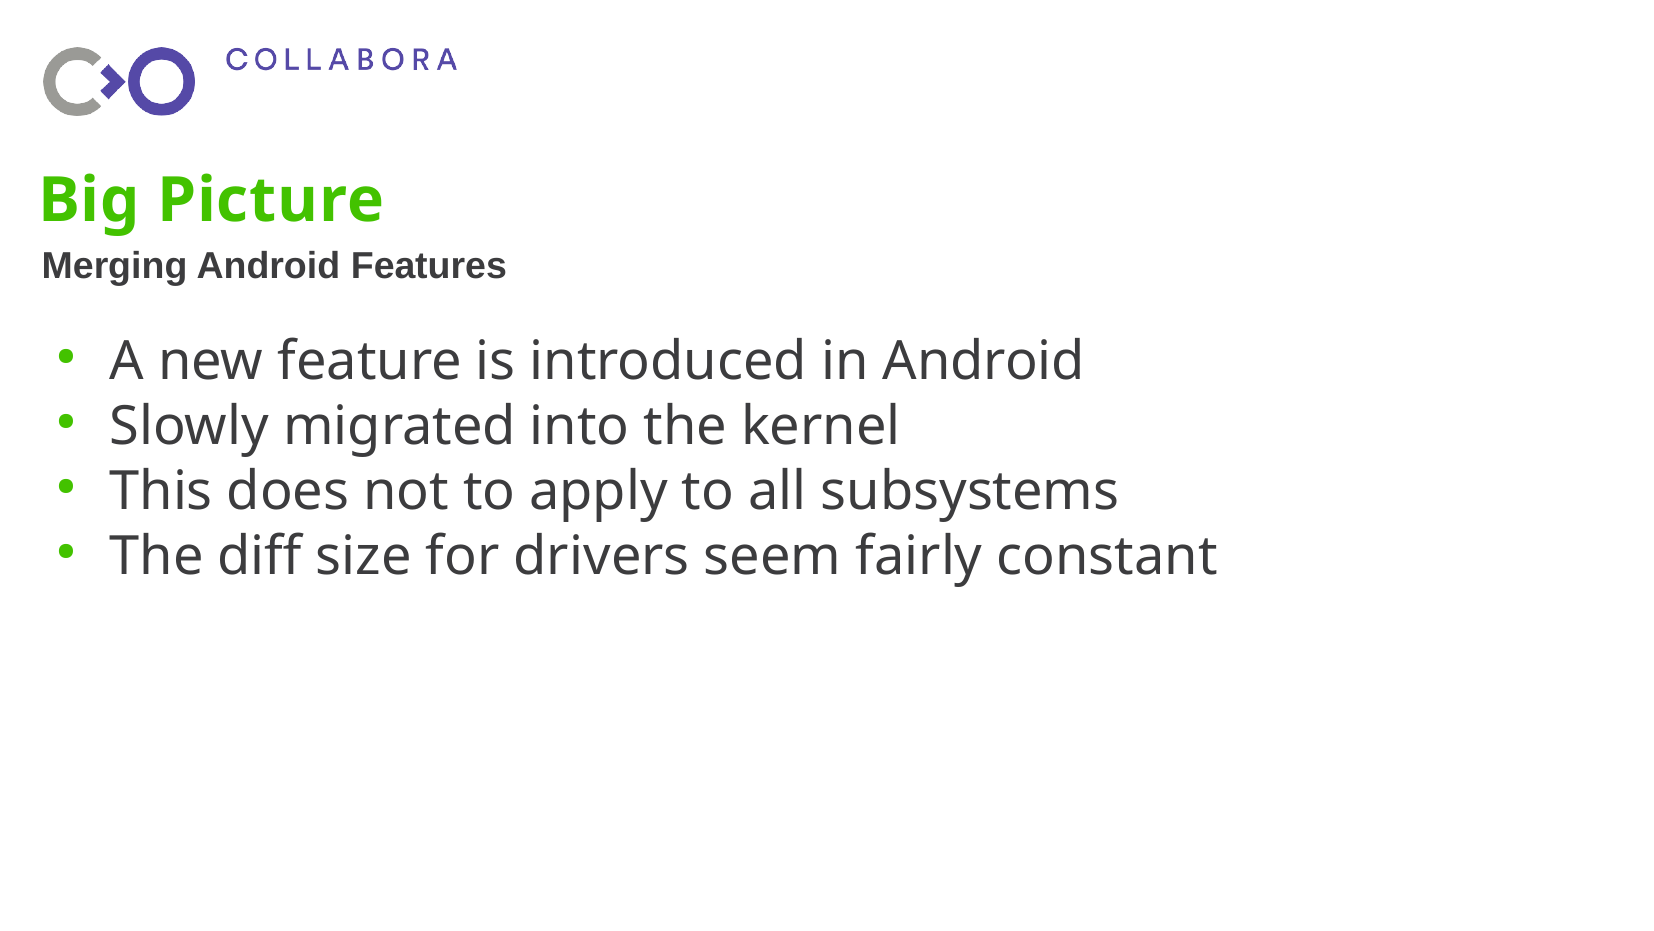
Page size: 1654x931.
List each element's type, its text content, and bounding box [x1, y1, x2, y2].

list A new feature is introduced in Android Slowly migrated into the kernel This does not to apply to all subsystems The diff size for drivers seem fairly constant [38, 325, 1614, 581]
picture [43, 47, 457, 116]
text_box Merging Android Features [41, 240, 1614, 290]
title Big Picture [38, 159, 1614, 216]
